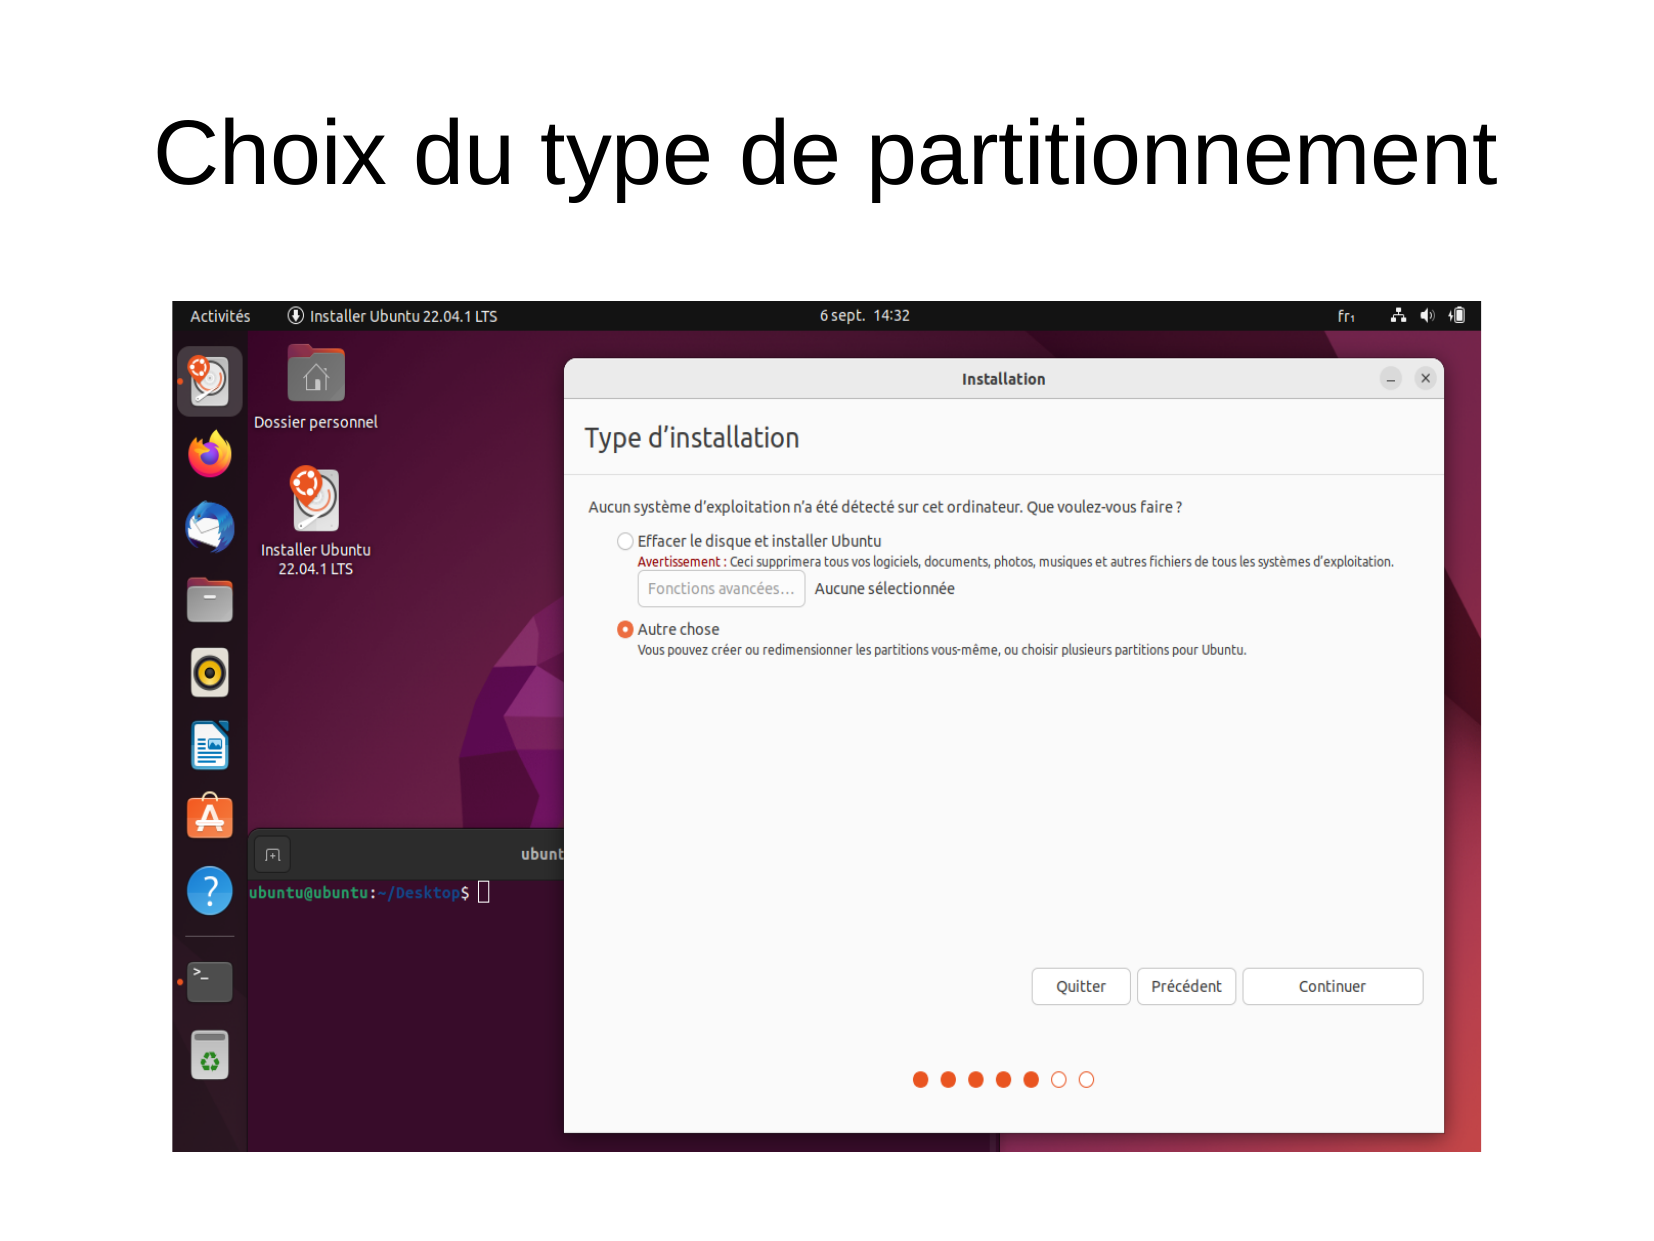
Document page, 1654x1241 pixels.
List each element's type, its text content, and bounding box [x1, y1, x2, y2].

title Choix du type de partitionnement [82, 49, 1571, 257]
picture [172, 301, 1482, 1152]
